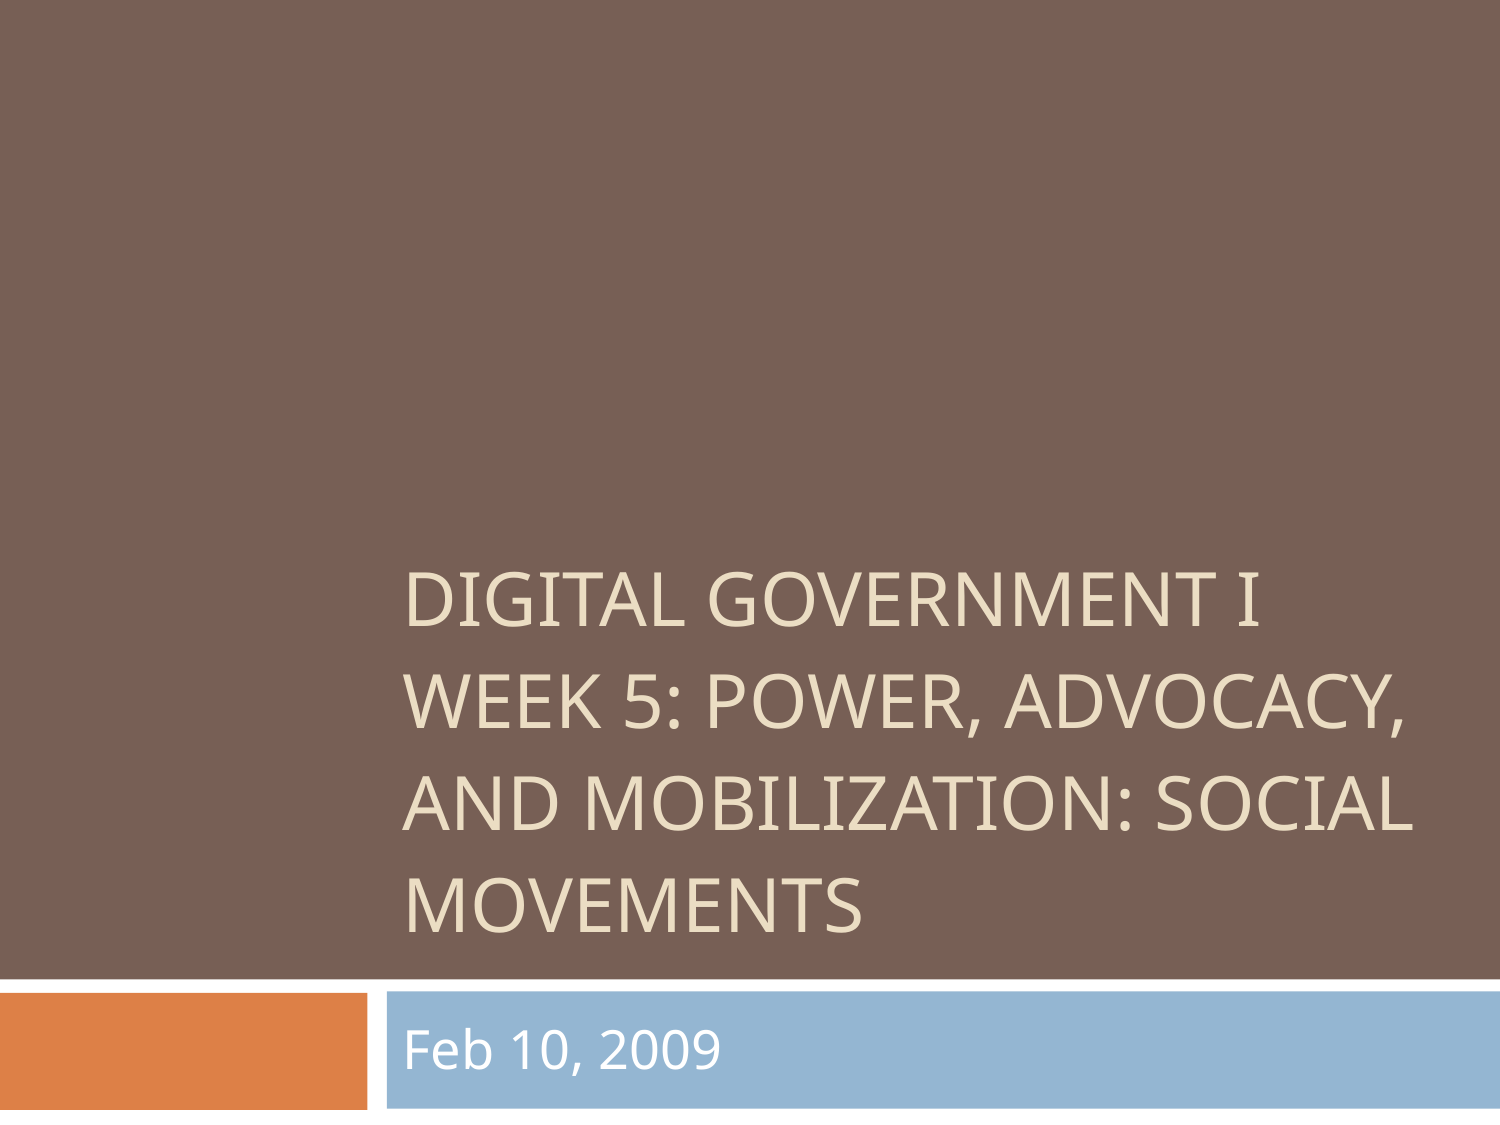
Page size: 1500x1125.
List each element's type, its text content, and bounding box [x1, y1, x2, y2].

title DIGITAL GOVERNMENT I WEEK 5: POWER, ADVOCACY, AND MOBILIZATION: SOCIAL MOVEMENTS [387, 587, 1450, 963]
text_box Feb 10, 2009 [387, 992, 1488, 1105]
